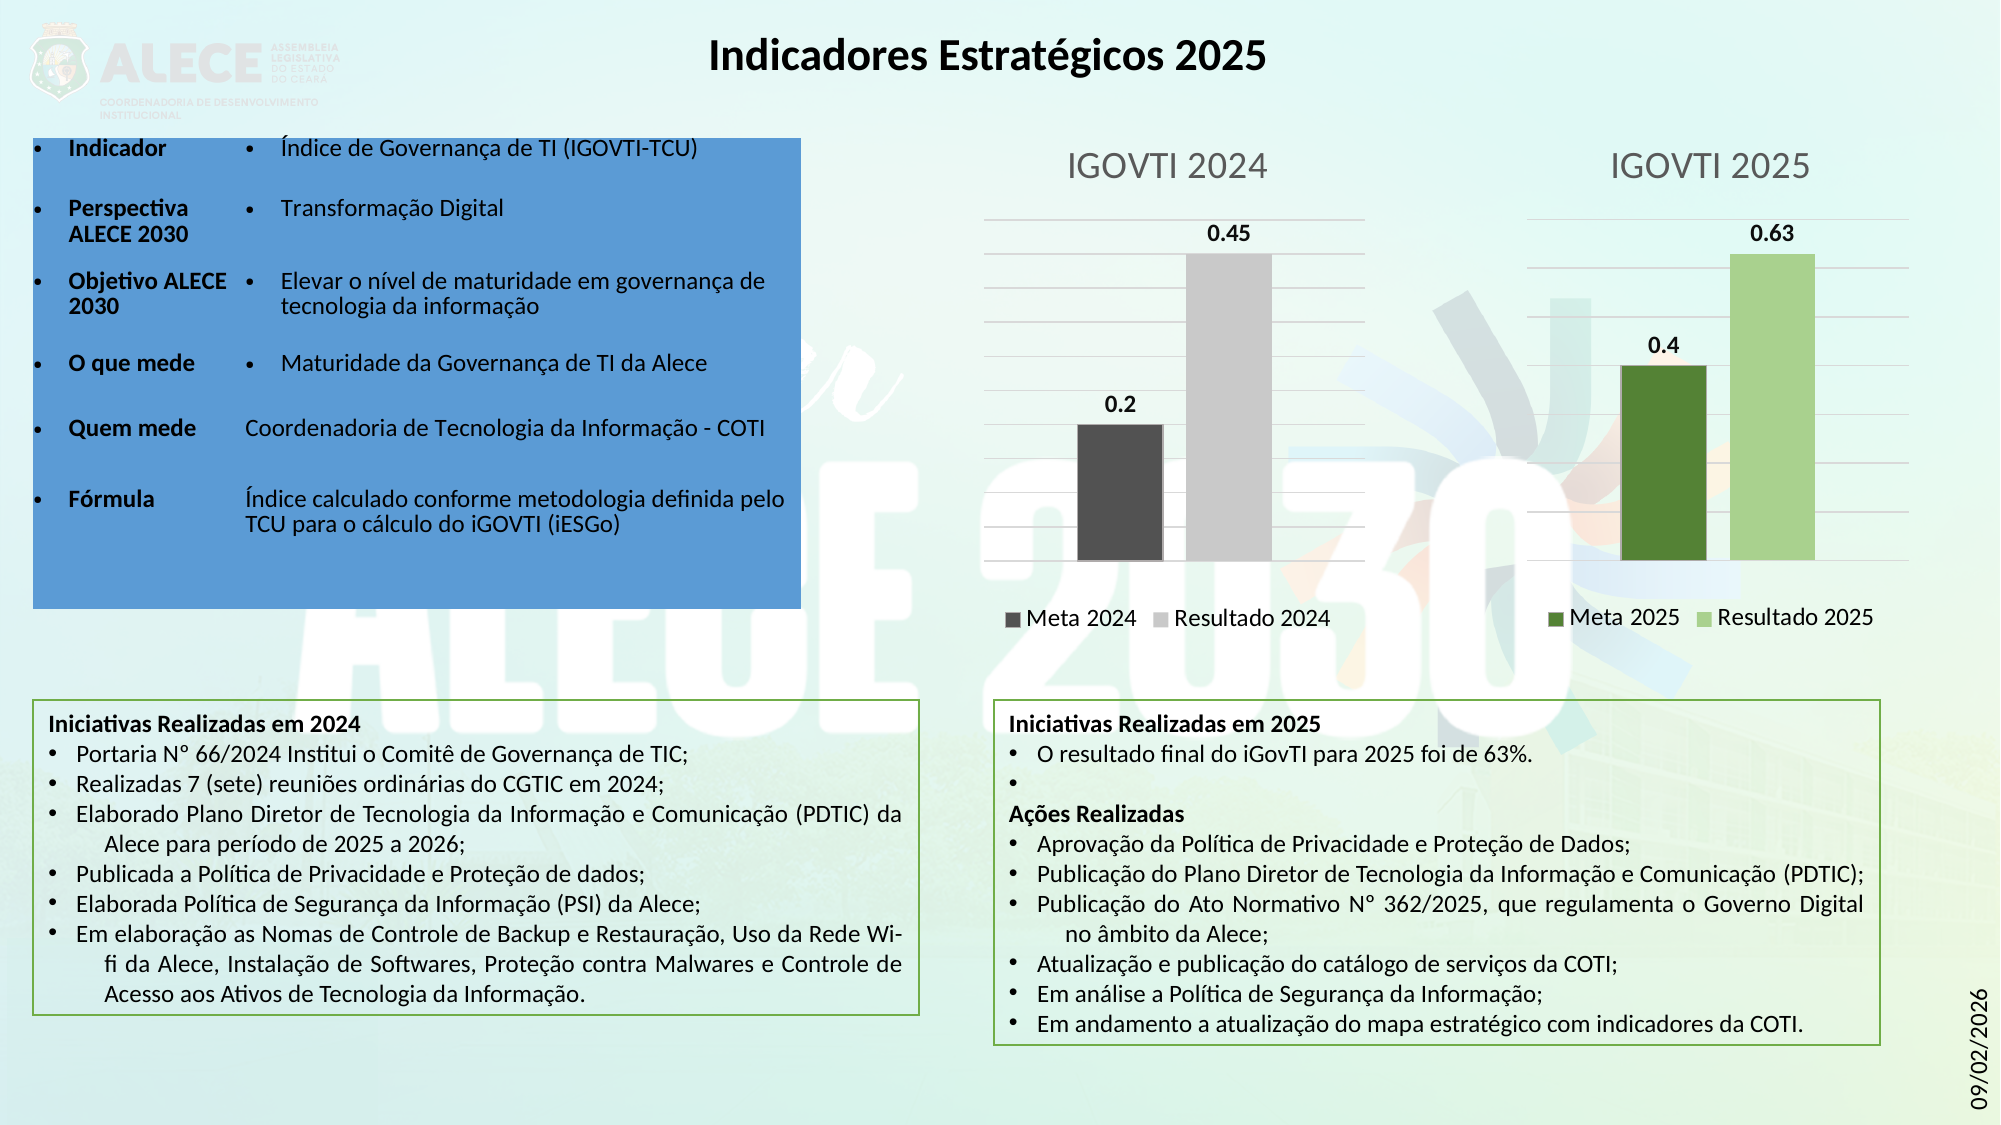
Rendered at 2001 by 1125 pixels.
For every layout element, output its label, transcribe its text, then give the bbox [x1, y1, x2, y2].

title Indicadores Estratégicos 2025 [671, 22, 1305, 89]
table_cell Índice calculado conforme metodologia definida pelo TCU para o cálculo do iGOVTI (iESGo) [245, 489, 801, 609]
text_box Iniciativas Realizadas em 2025 O resultado final do iGovTI para 2025 foi de 63%. Ações Realizadas Aprovação da Política de Privacidade e Proteção de Dados; Publicação do Plano Diretor de Tecnologia da Informação e Comunicação (PDTIC); Publicação do Ato Normativo Nº 362/2025, que regulamenta o Governo Digital no âmbito da Alece; Atualização e publicação do catálogo de serviços da COTI; Em análise a Política de Segurança da Informação; Em andamento a atualização do mapa estratégico com indicadores da COTI. [994, 700, 1880, 1045]
table_cell Objetivo ALECE 2030 [33, 270, 245, 353]
table_cell O que mede [33, 353, 245, 418]
table_cell Fórmula [33, 489, 245, 609]
table_header Índice de Governança de TI (IGOVTI-TCU) [245, 138, 801, 198]
text_box [993, 144, 1348, 203]
table_cell Perspectiva ALECE 2030 [33, 198, 245, 270]
text_box Iniciativas Realizadas em 2024 Portaria Nº 66/2024 Institui o Comitê de Governança de TIC; Realizadas 7 (sete) reuniões ordinárias do CGTIC em 2024; Elaborado Plano Diretor de Tecnologia da Informação e Comunicação (PDTIC) da Alece para período de 2025 a 2026; Publicada a Política de Privacidade e Proteção de dados; Elaborada Política de Segurança da Informação (PSI) da Alece; Em elaboração as Nomas de Controle de Backup e Restauração, Uso da Rede Wi-fi da Alece, Instalação de Softwares, Proteção contra Malwares e Controle de Acesso aos Ativos de Tecnologia da Informação. [33, 700, 919, 1015]
text_box [1536, 144, 1892, 202]
table_cell Transformação Digital [245, 198, 801, 270]
chart [896, 118, 1983, 639]
text_box 09/02/2026 [1954, 972, 2000, 1125]
table_cell Coordenadoria de Tecnologia da Informação - COTI [245, 418, 801, 489]
table_cell Elevar o nível de maturidade em governança de tecnologia da informação [245, 270, 801, 353]
table_cell Maturidade da Governança de TI da Alece [245, 353, 801, 418]
table_cell Quem mede [33, 418, 245, 489]
table_header Indicador [33, 138, 245, 198]
